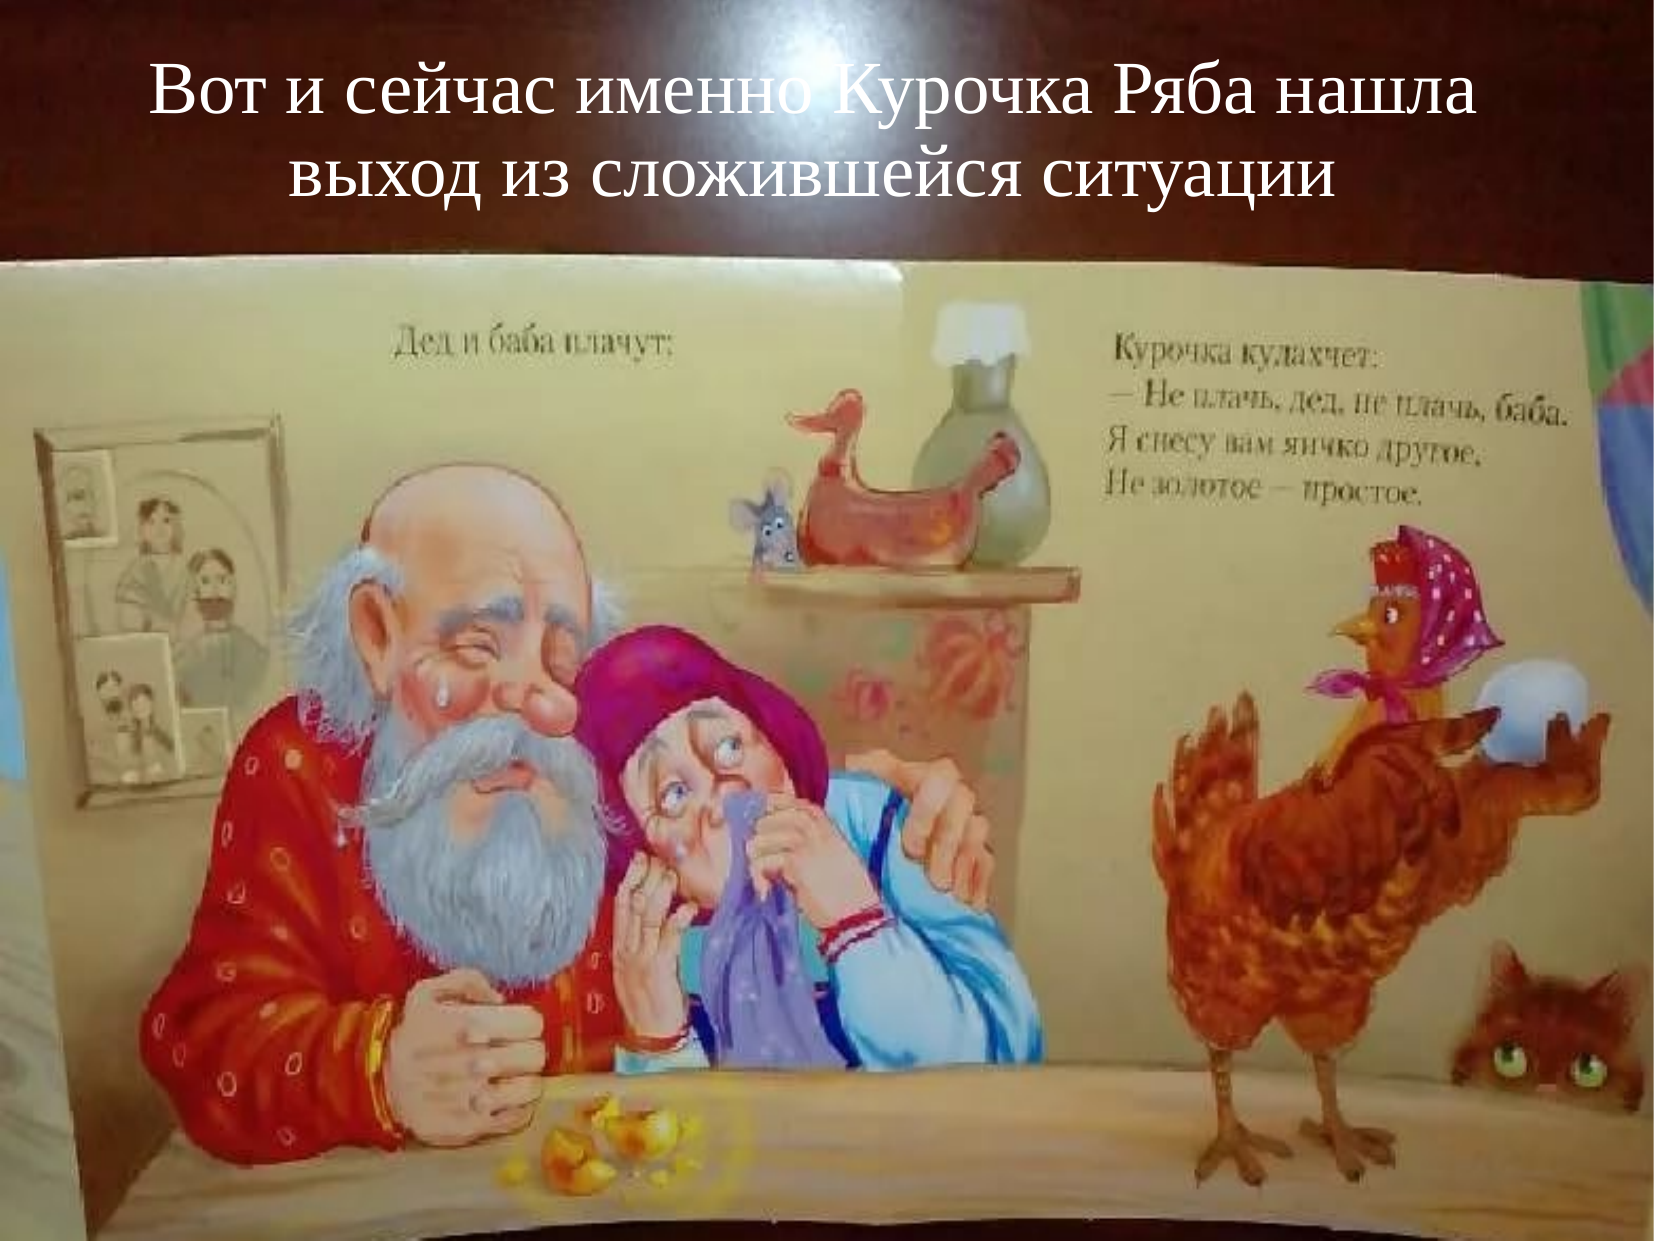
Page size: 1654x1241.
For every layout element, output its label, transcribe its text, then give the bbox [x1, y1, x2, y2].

text_box Вот и сейчас именно Курочка Ряба нашла выход из сложившейся ситуации [32, 0, 1595, 261]
picture [0, 0, 1654, 1241]
